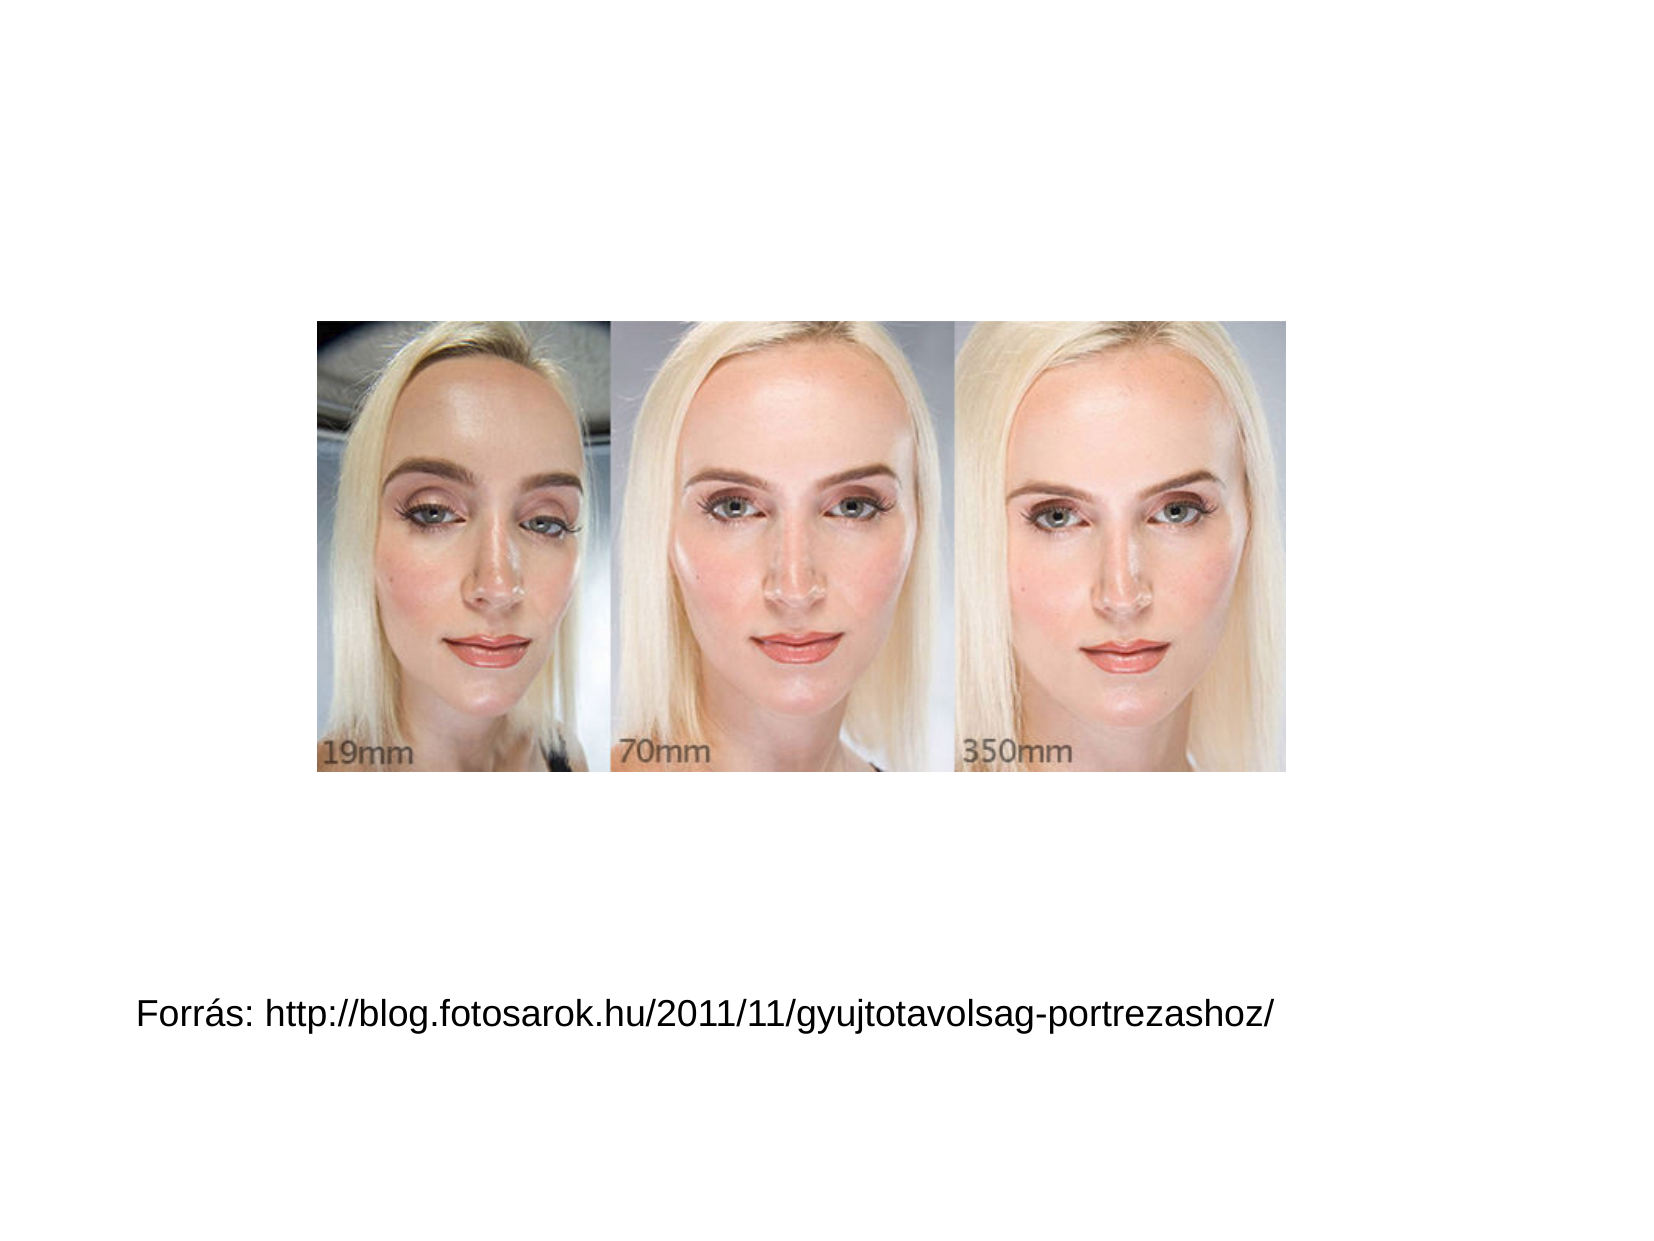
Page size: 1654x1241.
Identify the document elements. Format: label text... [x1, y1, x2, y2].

text_box Forrás: http://blog.fotosarok.hu/2011/11/gyujtotavolsag-portrezashoz/ [121, 985, 1300, 1043]
picture [317, 321, 1286, 772]
